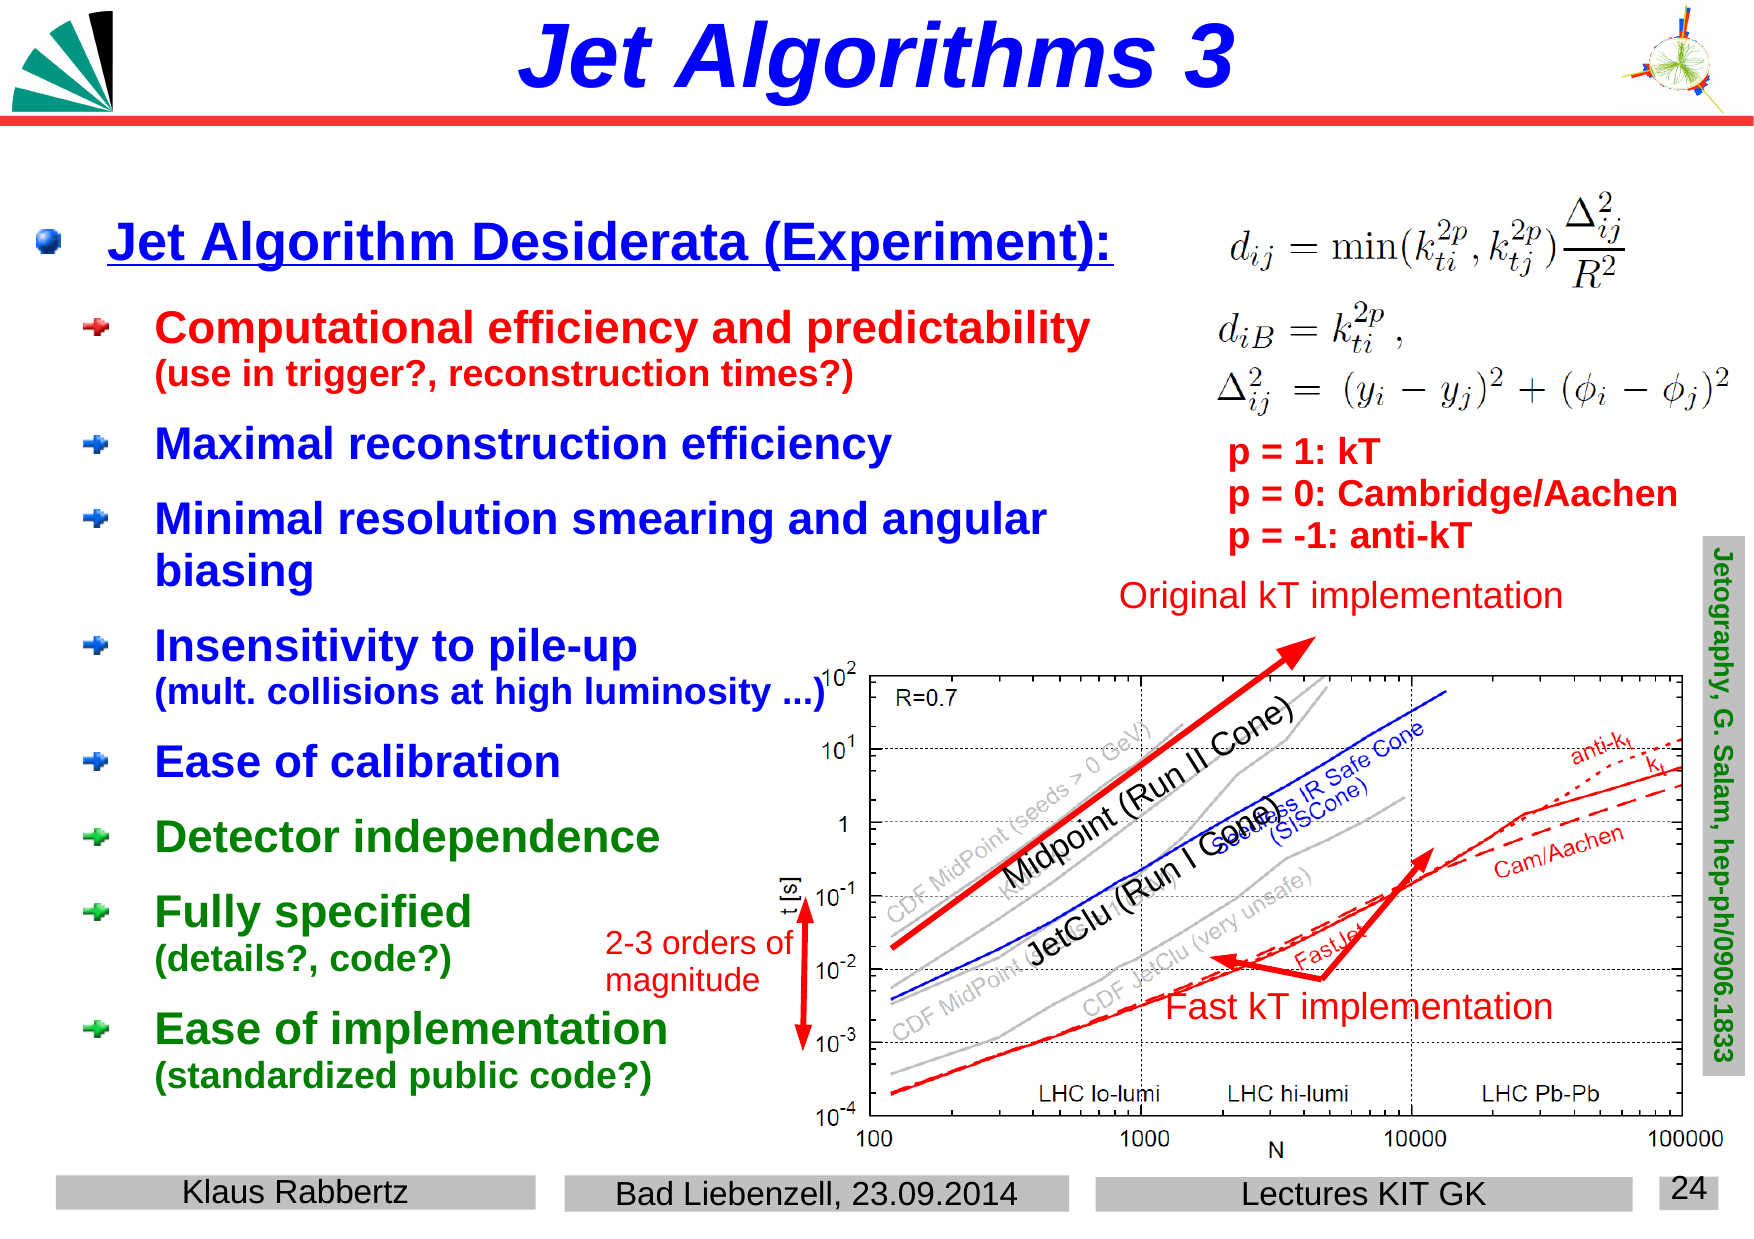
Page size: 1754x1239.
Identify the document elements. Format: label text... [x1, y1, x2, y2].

text_box Original kT implementation [1131, 568, 1576, 623]
picture [12, 11, 113, 113]
text_box JetClu (Run I Cone) [1131, 775, 1301, 924]
picture [1210, 360, 1732, 417]
text_box Midpoint (Run II Cone) [1131, 676, 1313, 832]
picture [1131, 652, 1281, 767]
picture [777, 652, 1727, 1161]
text_box Jetography, G. Salam, hep-ph/0906.1833 [1702, 536, 1745, 1074]
text_box Fast kT implementation [1153, 979, 1566, 1034]
text_box p = 1: kT p = 0: Cambridge/Aachen p = -1: anti-kT [1215, 424, 1691, 563]
picture [1214, 187, 1632, 357]
title Jet Algorithms 3 [153, 0, 1600, 113]
picture [1622, 5, 1738, 113]
list Jet Algorithm Desiderata (Experiment): Computational efficiency and predictability (use in trigger?, reconstruction times?) Maximal reconstruction efficiency Minimal resolution smearing and angular biasing Insensitivity to pile-up (mult. collisions at high luminosity ...) Ease of calibration Detector independence Fully specified (details?, code?) Ease of implementation (standardized public code?) [24, 211, 1131, 1097]
